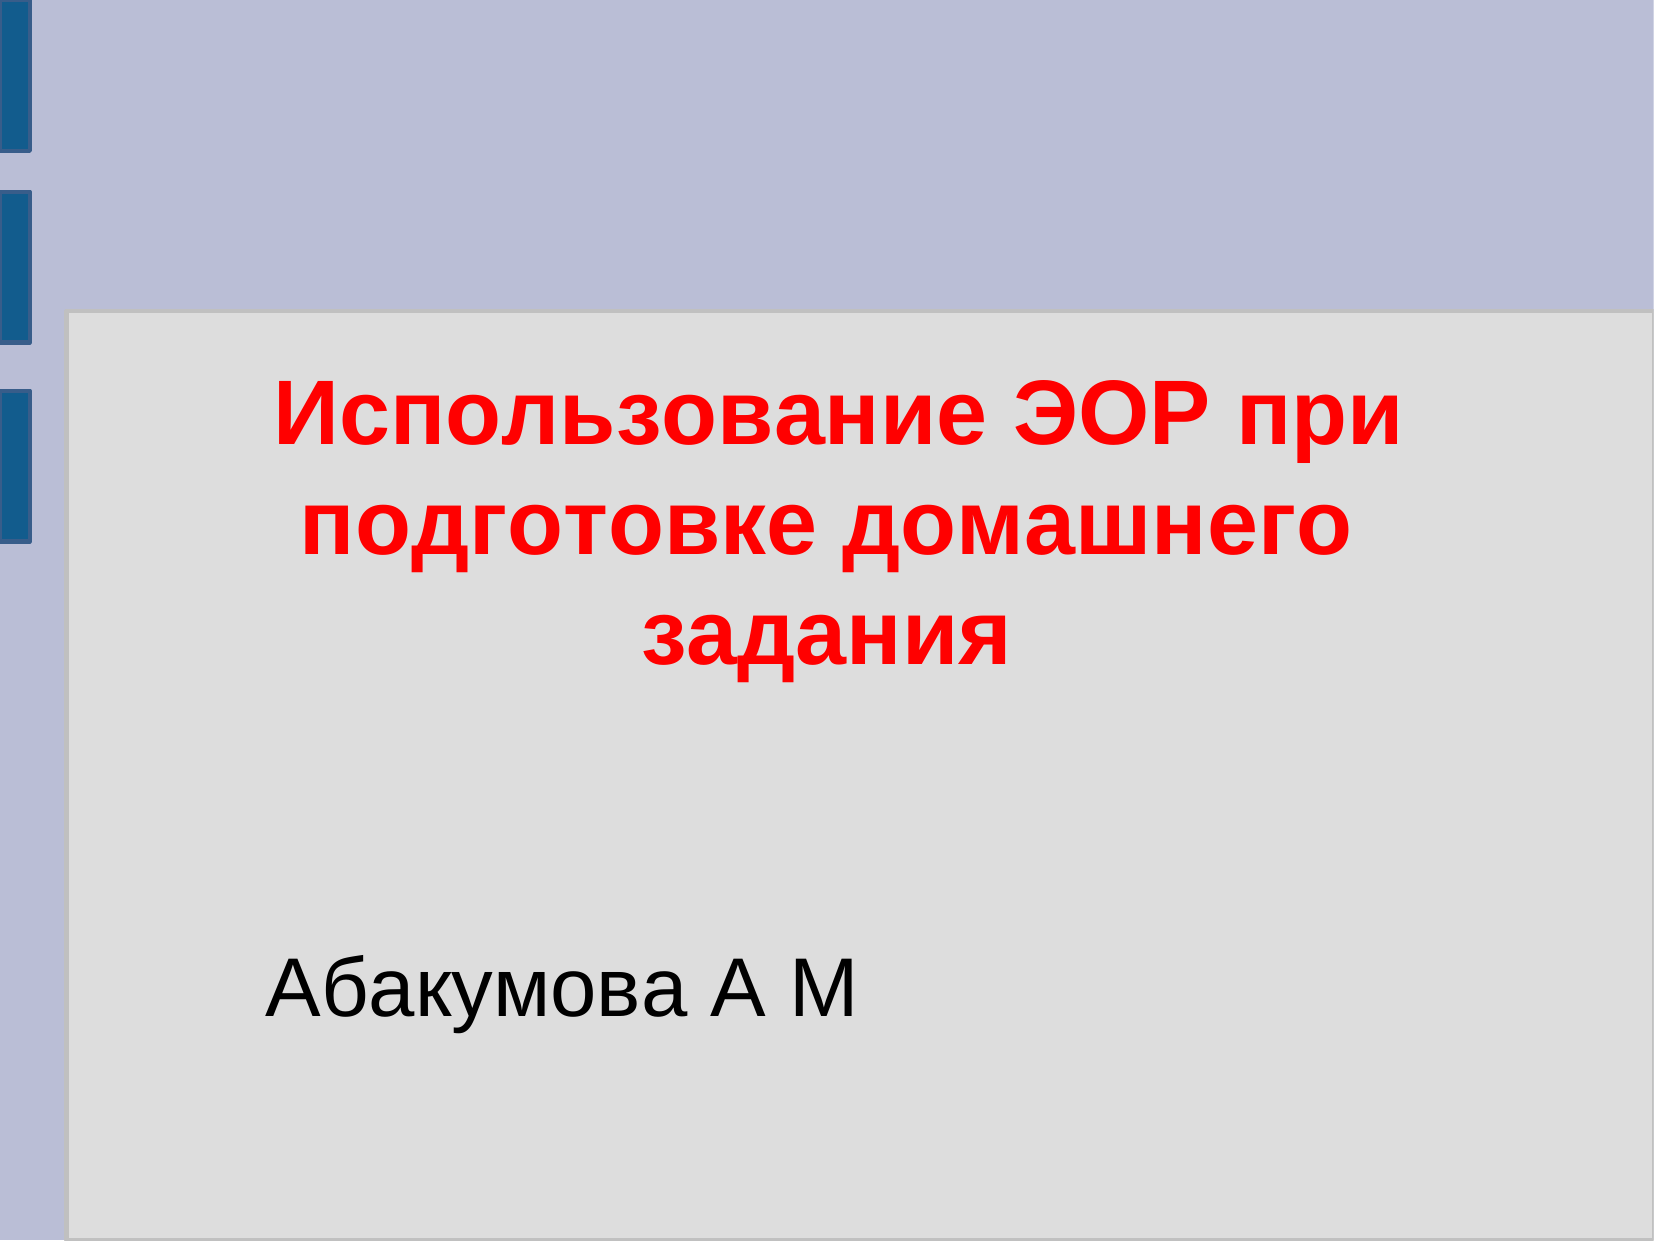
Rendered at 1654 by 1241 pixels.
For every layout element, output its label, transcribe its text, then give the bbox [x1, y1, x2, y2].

title Использование ЭОР при подготовке домашнего задания [123, 351, 1530, 685]
subtitle Абакумова А М [248, 868, 1406, 1020]
